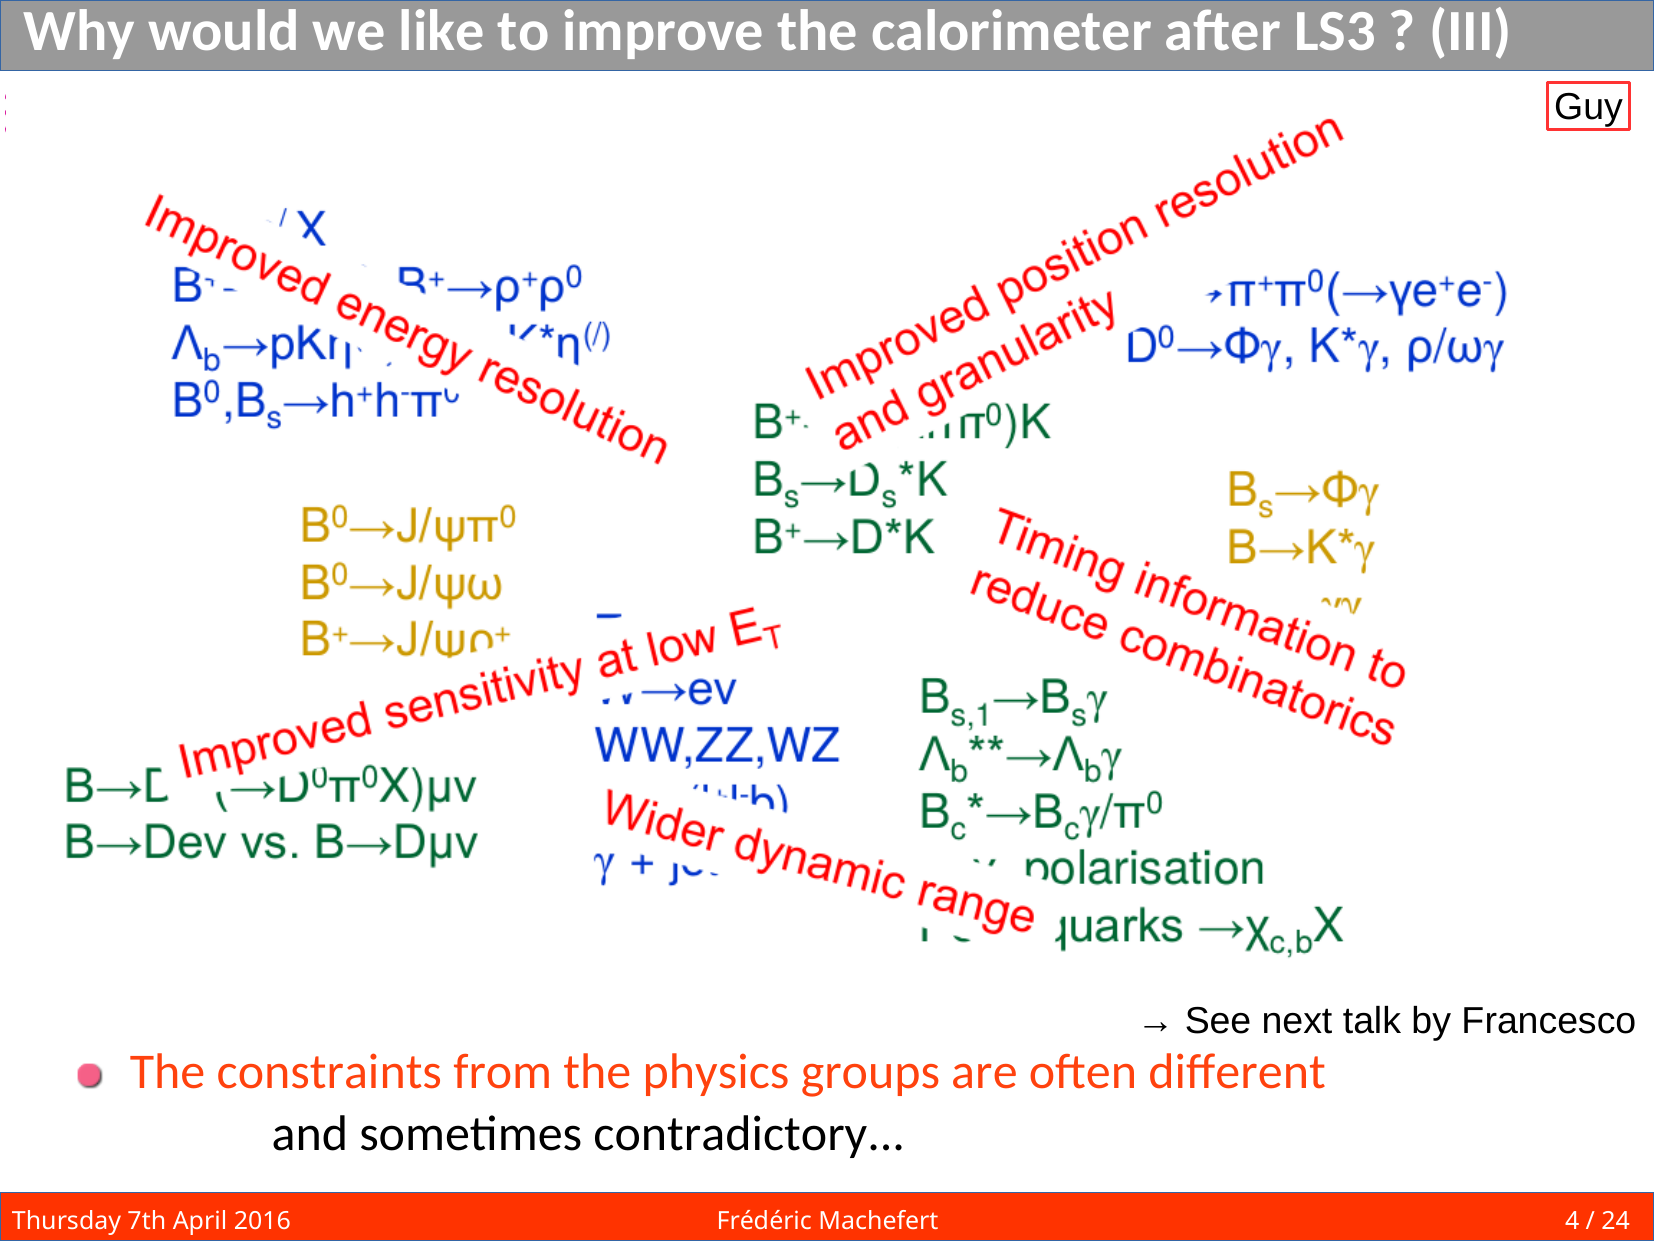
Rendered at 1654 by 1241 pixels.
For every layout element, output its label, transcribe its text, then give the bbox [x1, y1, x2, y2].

text_box → See next talk by Francesco [1122, 992, 1652, 1049]
text_box [5, 87, 1306, 148]
list The constraints from the physics groups are often different and sometimes contradictory... [59, 1051, 1595, 1171]
picture [5, 79, 1654, 1022]
text_box [1364, 88, 1601, 148]
title Why would we like to improve the calorimeter after LS3 ? (III) [23, 0, 1630, 71]
text_box Guy [1547, 82, 1630, 130]
